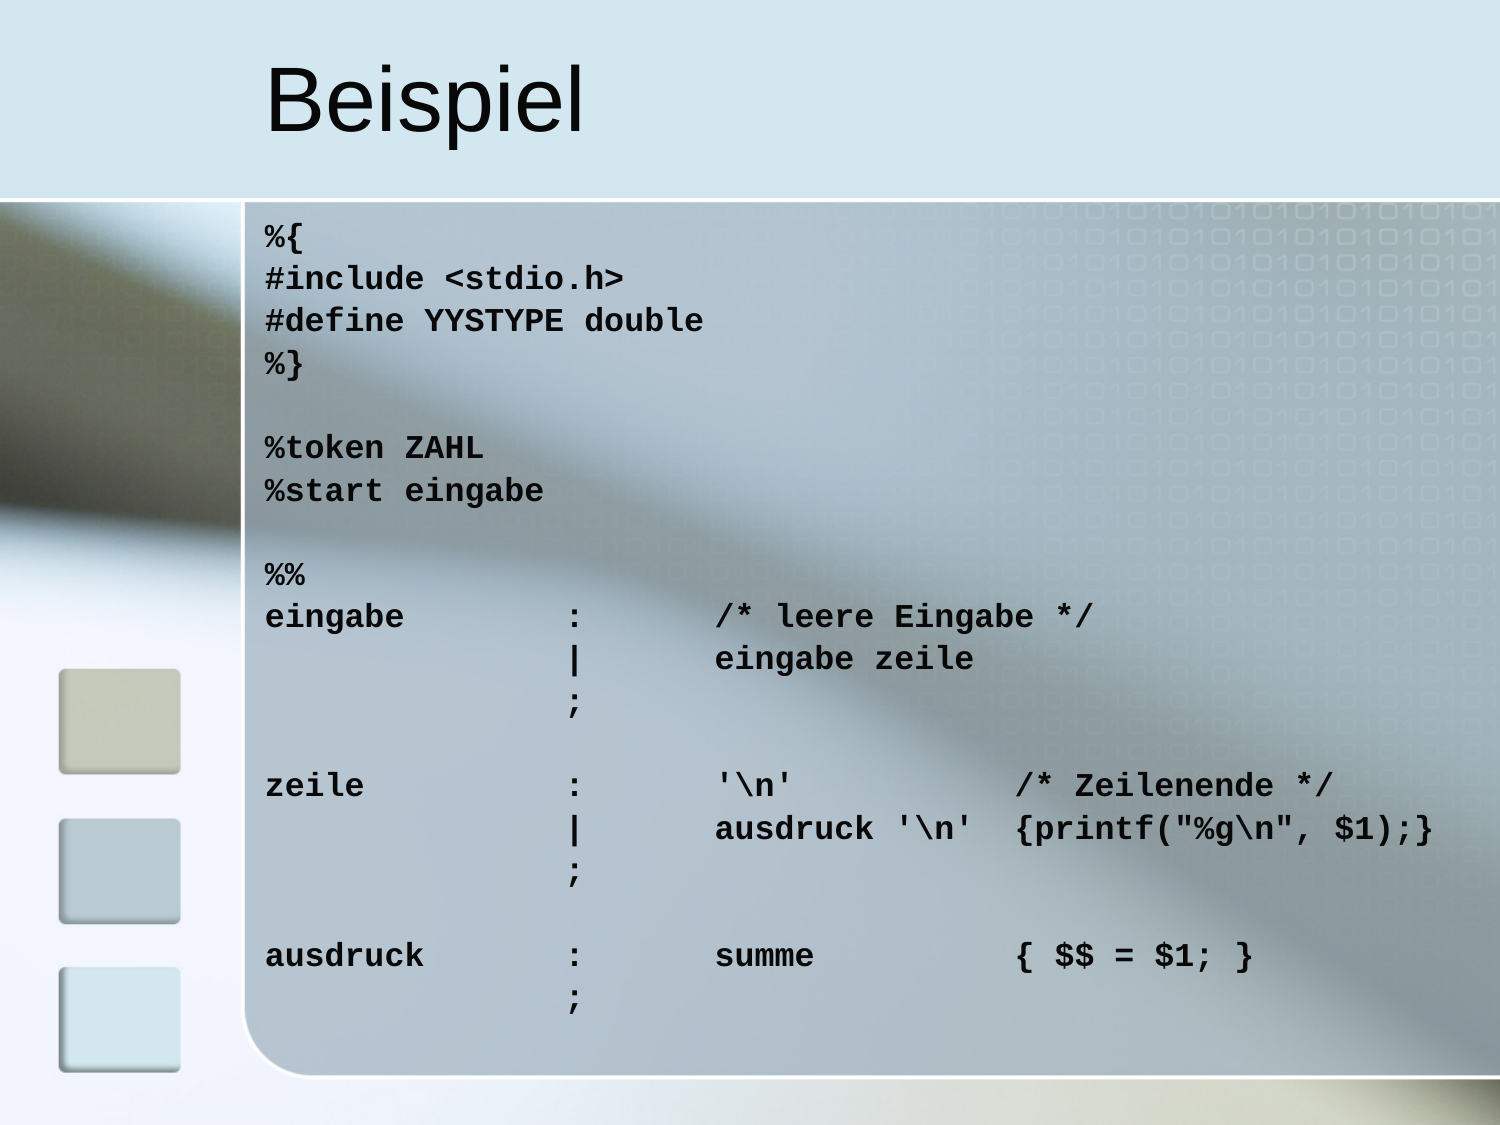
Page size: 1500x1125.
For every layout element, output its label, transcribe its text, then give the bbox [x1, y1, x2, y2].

picture [0, 0, 1500, 1125]
list %{ #include <stdio.h> #define YYSTYPE double %} %token ZAHL %start eingabe %% eingabe : /* leere Eingabe */ | eingabe zeile ; zeile : '\n' /* Zeilenende */ | ausdruck '\n' {printf("%g\n", $1);} ; ausdruck : summe { $$ = $1; } ; [249, 212, 1463, 1075]
title Beispiel [249, 12, 1461, 188]
